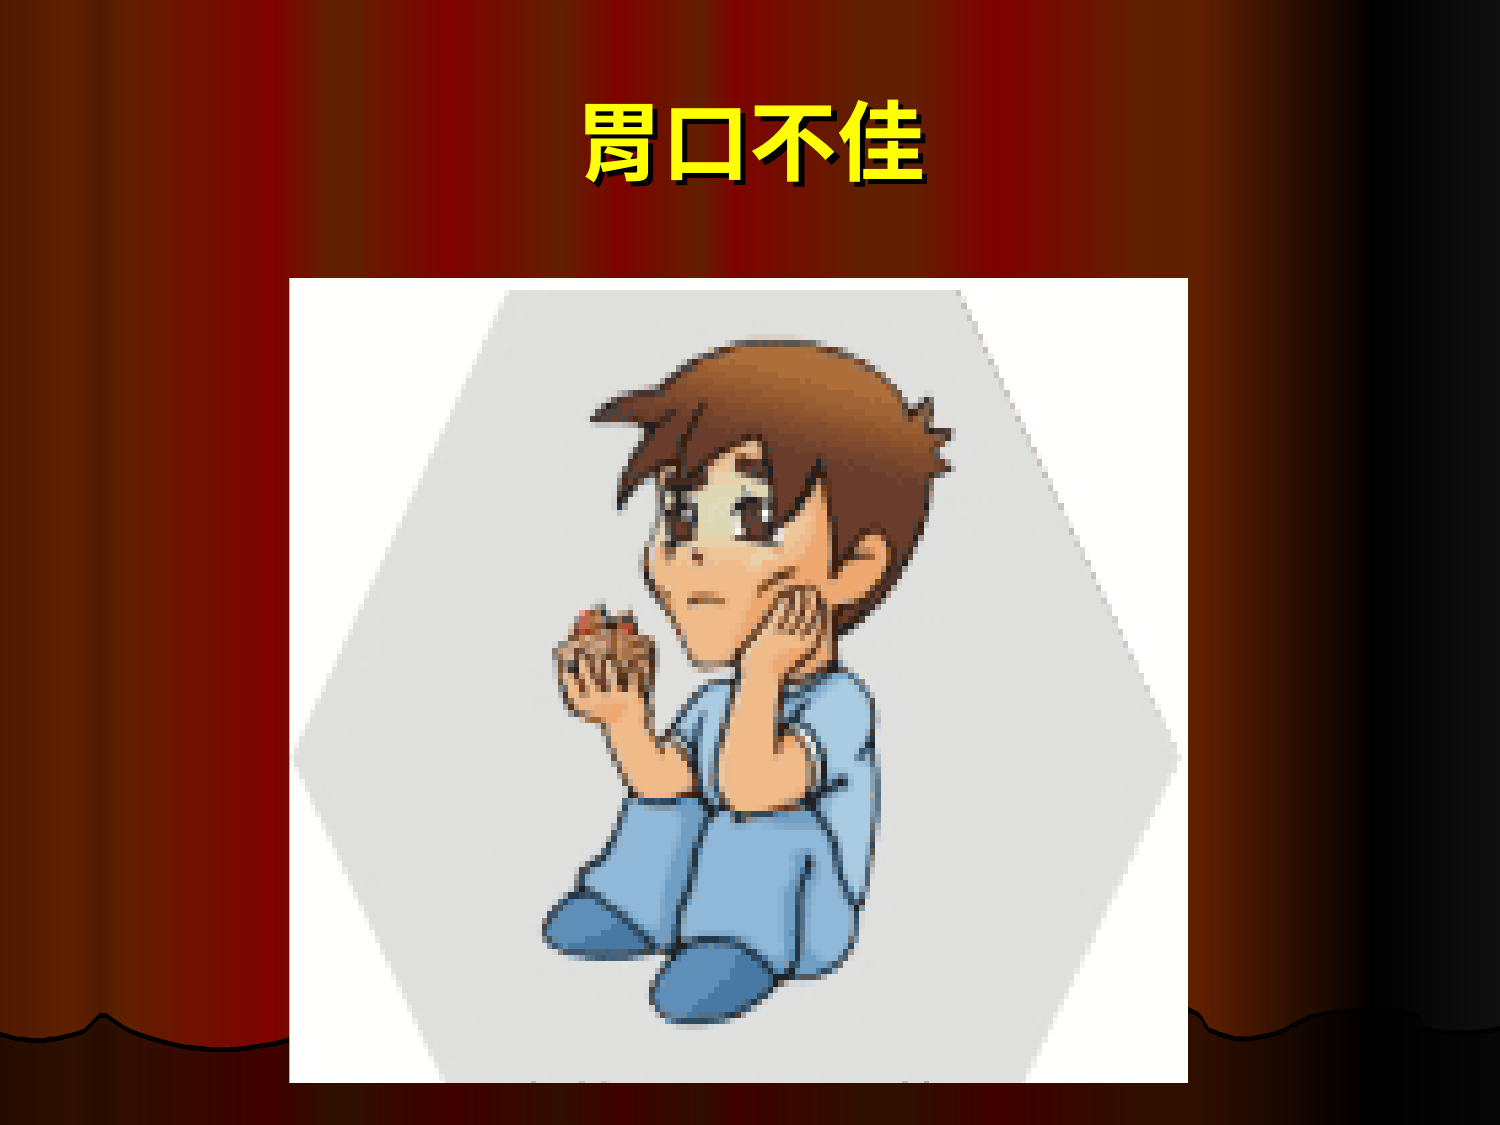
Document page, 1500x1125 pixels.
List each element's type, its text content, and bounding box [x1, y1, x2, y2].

picture [289, 278, 1294, 1083]
title 胃口不佳 [75, 45, 1426, 233]
